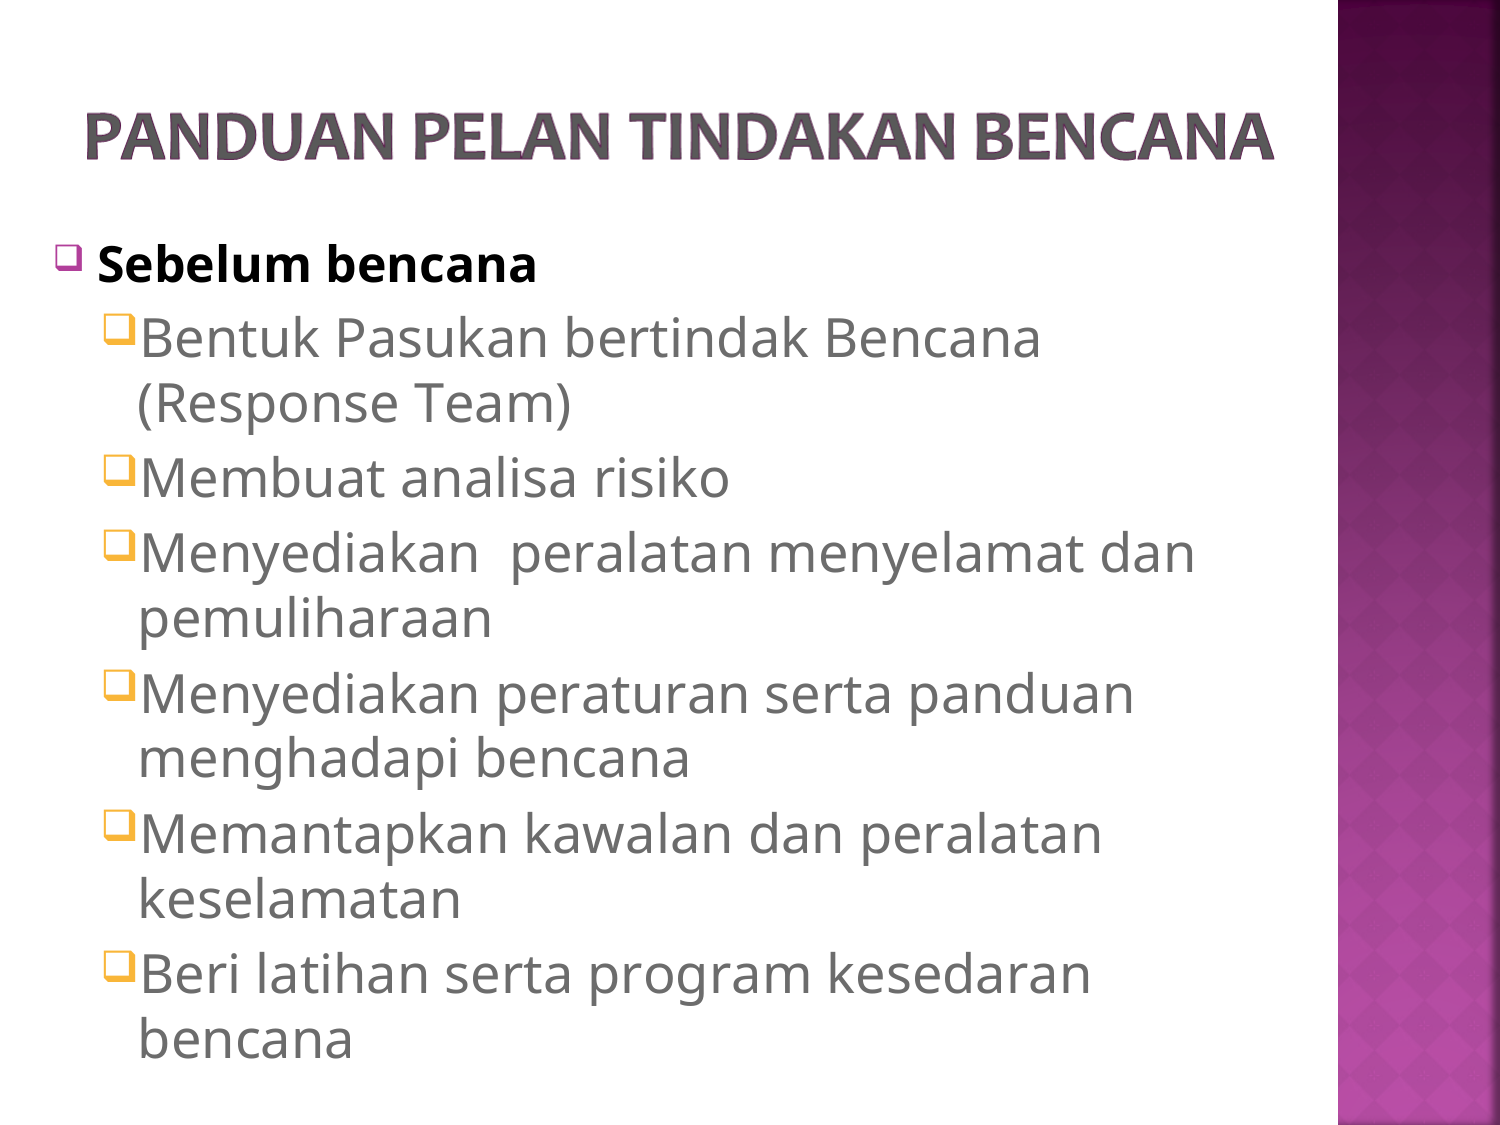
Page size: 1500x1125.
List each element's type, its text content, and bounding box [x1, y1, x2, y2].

list Sebelum bencana Bentuk Pasukan bertindak Bencana (Response Team) Membuat analisa risiko Menyediakan peralatan menyelamat dan pemuliharaan Menyediakan peraturan serta panduan menghadapi bencana Memantapkan kawalan dan peralatan keselamatan Beri latihan serta program kesedaran bencana [37, 224, 1326, 955]
picture [1338, 0, 1500, 1125]
picture [75, 0, 1326, 178]
